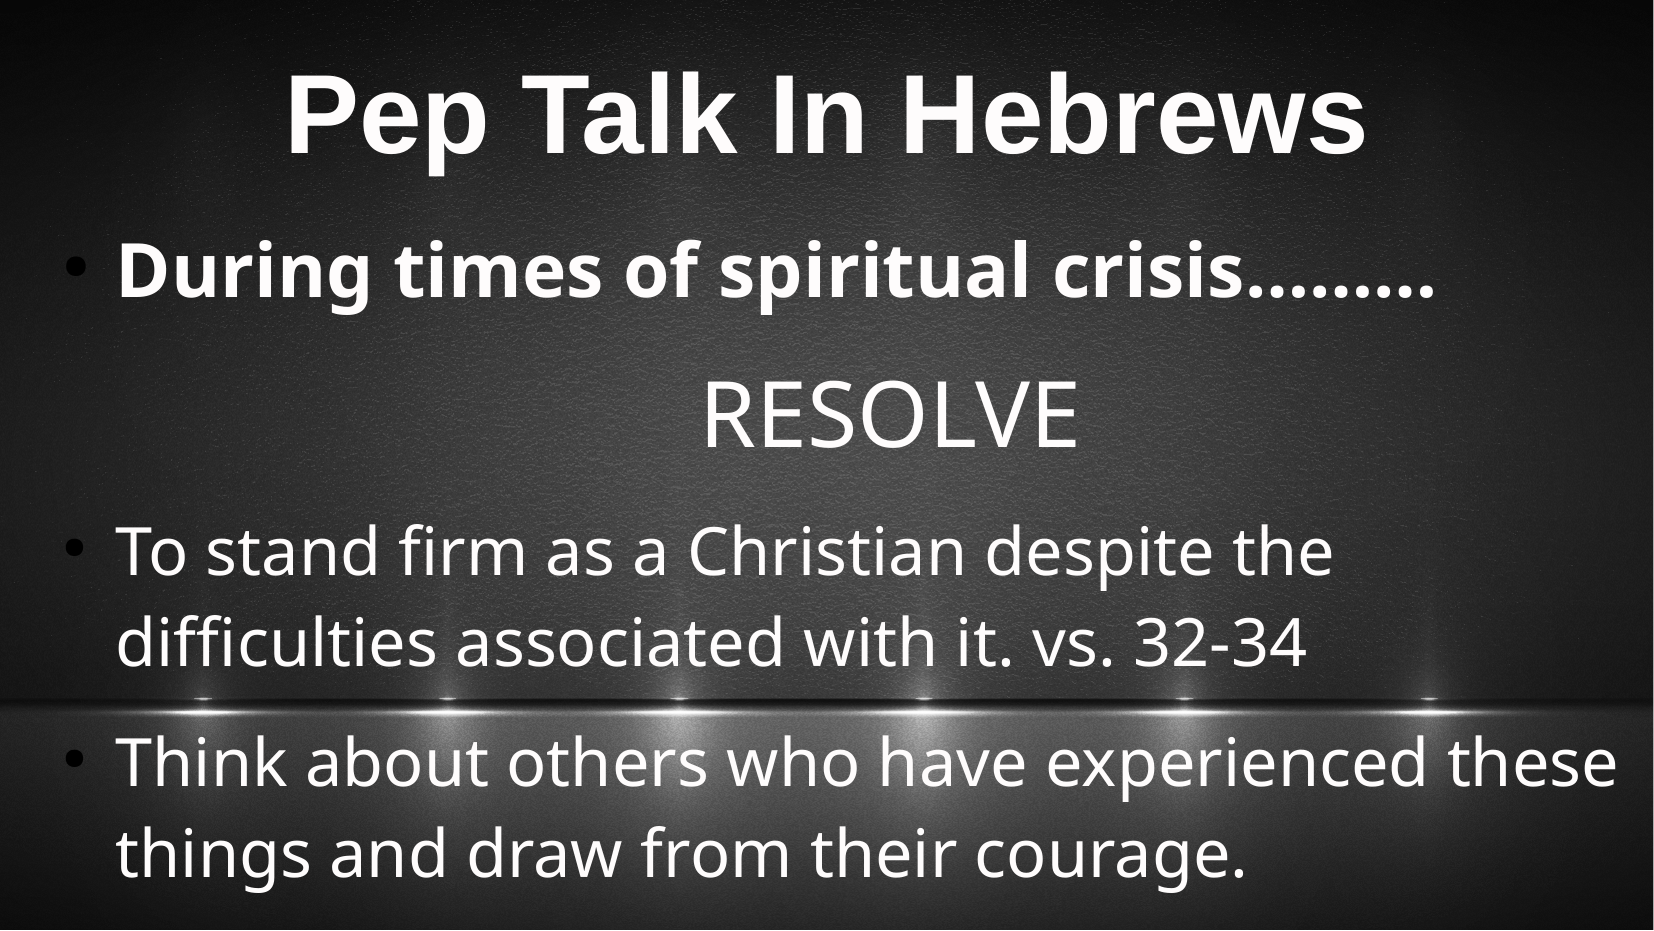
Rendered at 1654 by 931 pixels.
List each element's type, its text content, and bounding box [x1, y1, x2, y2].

picture [0, 0, 1654, 930]
list During times of spiritual crisis……… RESOLVE To stand firm as a Christian despite the difficulties associated with it. vs. 32-34 Think about others who have experienced these things and draw from their courage. [45, 217, 1654, 901]
title Pep Talk In Hebrews [82, 37, 1571, 193]
